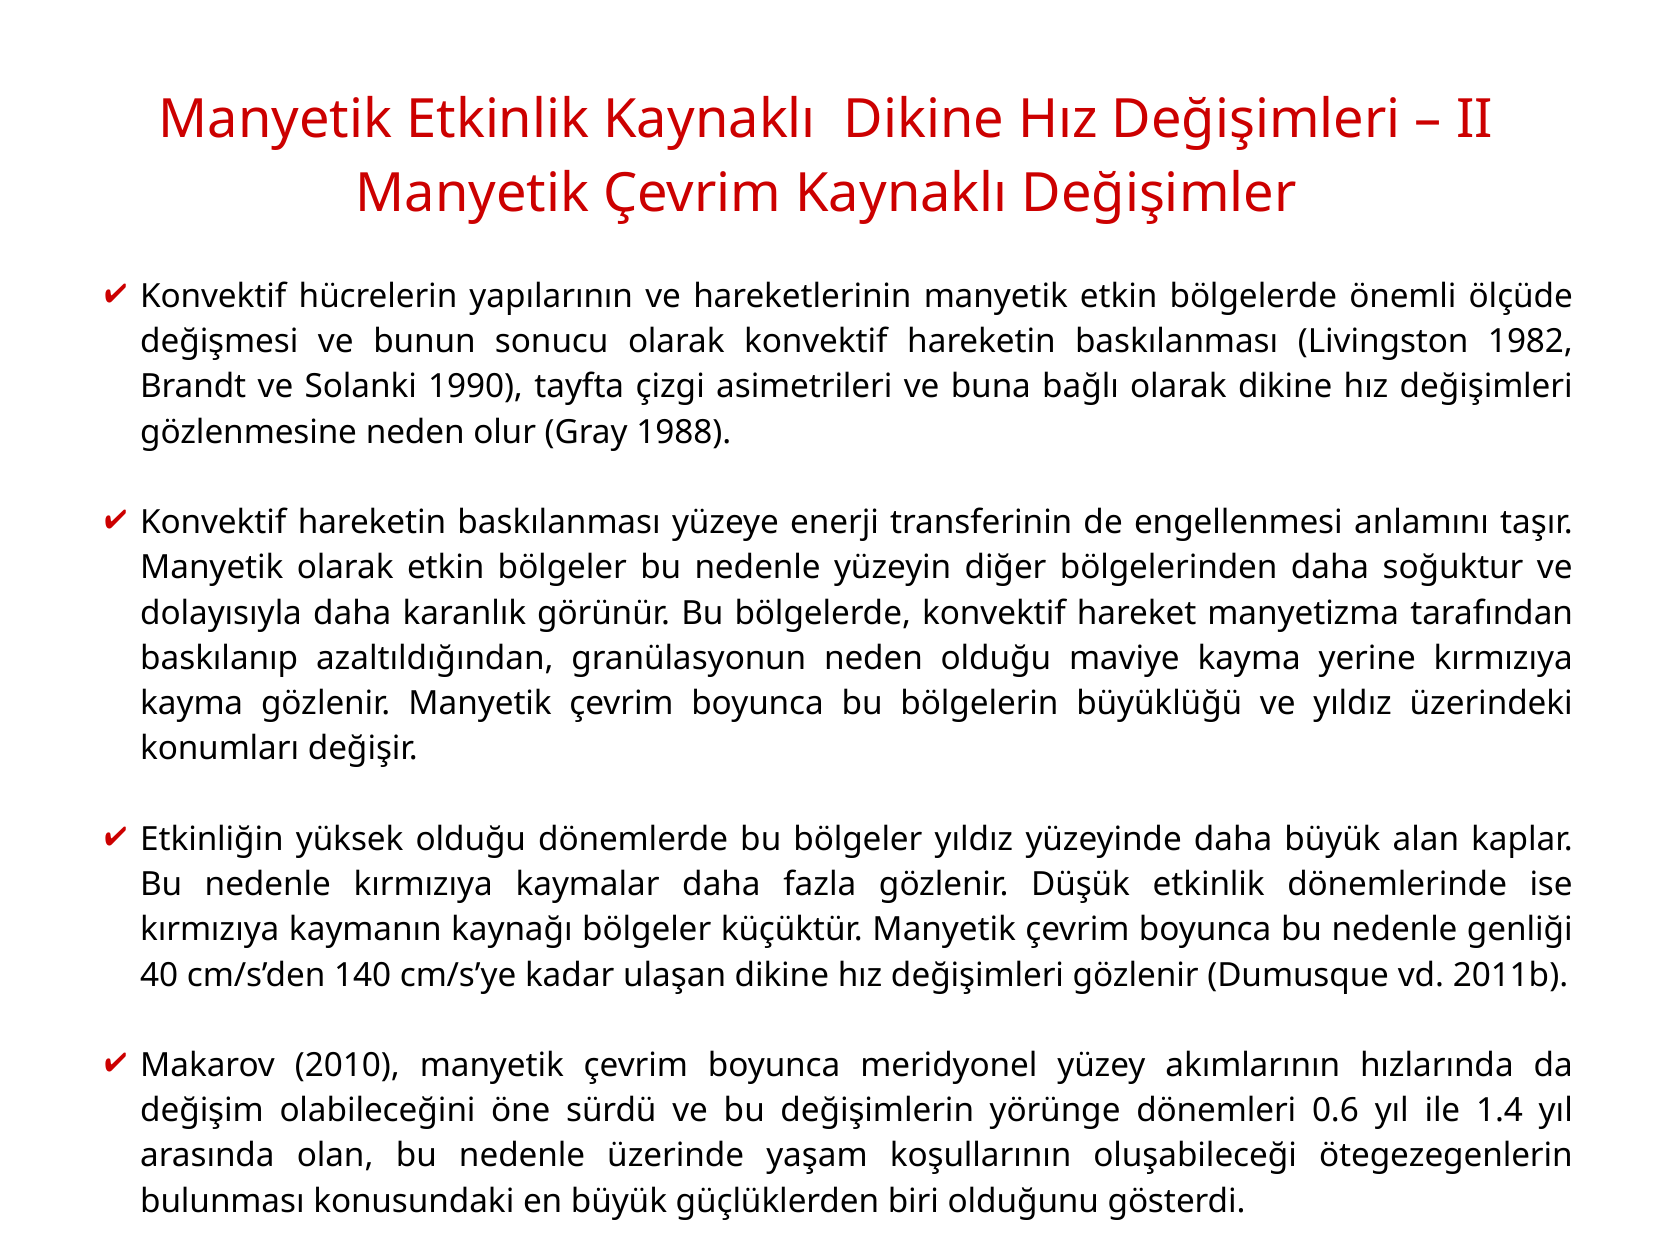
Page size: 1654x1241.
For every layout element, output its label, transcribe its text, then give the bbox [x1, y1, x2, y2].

title Manyetik Etkinlik Kaynaklı Dikine Hız Değişimleri – II Manyetik Çevrim Kaynaklı Değişimler [82, 49, 1571, 257]
text_box Konvektif hücrelerin yapılarının ve hareketlerinin manyetik etkin bölgelerde önemli ölçüde değişmesi ve bunun sonucu olarak konvektif hareketin baskılanması (Livingston 1982, Brandt ve Solanki 1990), tayfta çizgi asimetrileri ve buna bağlı olarak dikine hız değişimleri gözlenmesine neden olur (Gray 1988). Konvektif hareketin baskılanması yüzeye enerji transferinin de engellenmesi anlamını taşır. Manyetik olarak etkin bölgeler bu nedenle yüzeyin diğer bölgelerinden daha soğuktur ve dolayısıyla daha karanlık görünür. Bu bölgelerde, konvektif hareket manyetizma tarafından baskılanıp azaltıldığından, granülasyonun neden olduğu maviye kayma yerine kırmızıya kayma gözlenir. Manyetik çevrim boyunca bu bölgelerin büyüklüğü ve yıldız üzerindeki konumları değişir. Etkinliğin yüksek olduğu dönemlerde bu bölgeler yıldız yüzeyinde daha büyük alan kaplar. Bu nedenle kırmızıya kaymalar daha fazla gözlenir. Düşük etkinlik dönemlerinde ise kırmızıya kaymanın kaynağı bölgeler küçüktür. Manyetik çevrim boyunca bu nedenle genliği 40 cm/s’den 140 cm/s’ye kadar ulaşan dikine hız değişimleri gözlenir (Dumusque vd. 2011b). Makarov (2010), manyetik çevrim boyunca meridyonel yüzey akımlarının hızlarında da değişim olabileceğini öne sürdü ve bu değişimlerin yörünge dönemleri 0.6 yıl ile 1.4 yıl arasında olan, bu nedenle üzerinde yaşam koşullarının oluşabileceği ötegezegenlerin bulunması konusundaki en büyük güçlüklerden biri olduğunu gösterdi. [90, 264, 1591, 1213]
